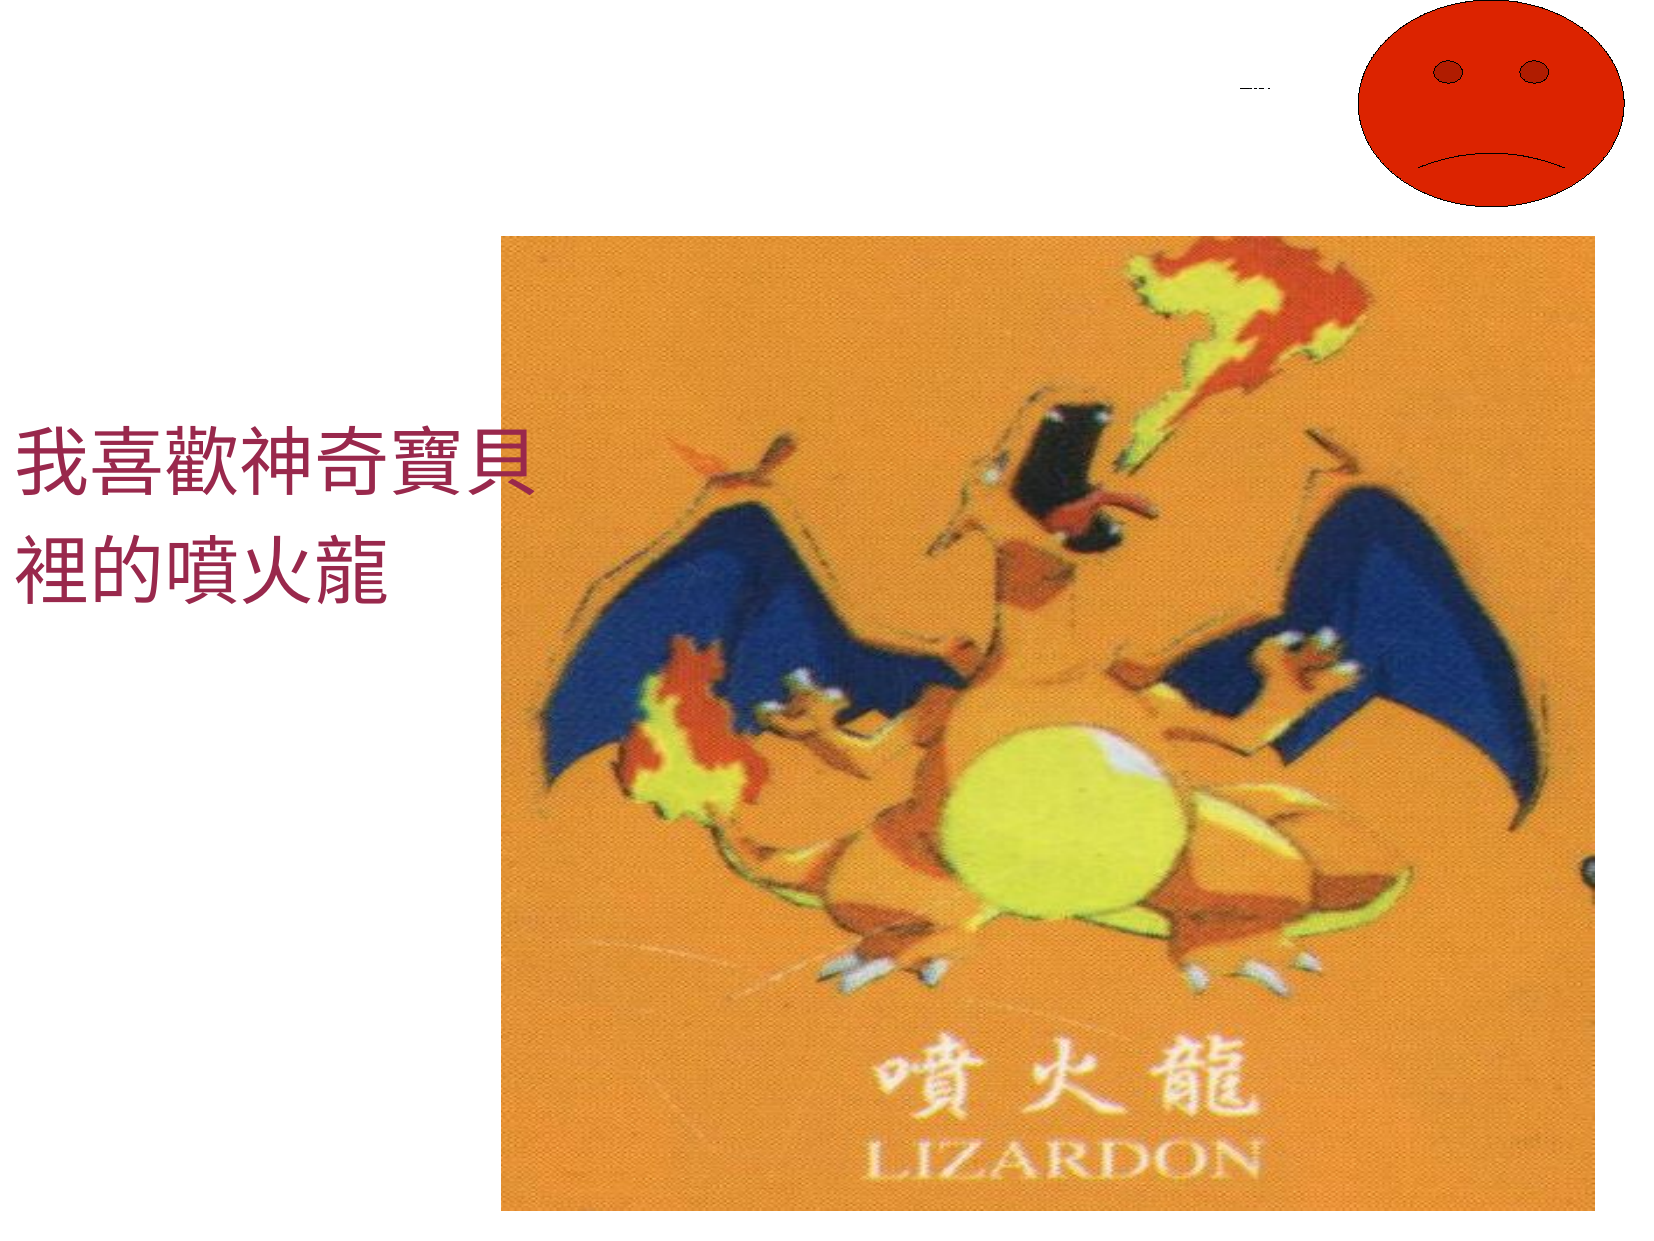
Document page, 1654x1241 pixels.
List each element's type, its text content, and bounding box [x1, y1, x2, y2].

text_box 我喜歡神奇寶貝裡的噴火龍 [0, 395, 562, 591]
text_box [1358, 0, 1625, 207]
picture [0, 0, 1654, 1241]
